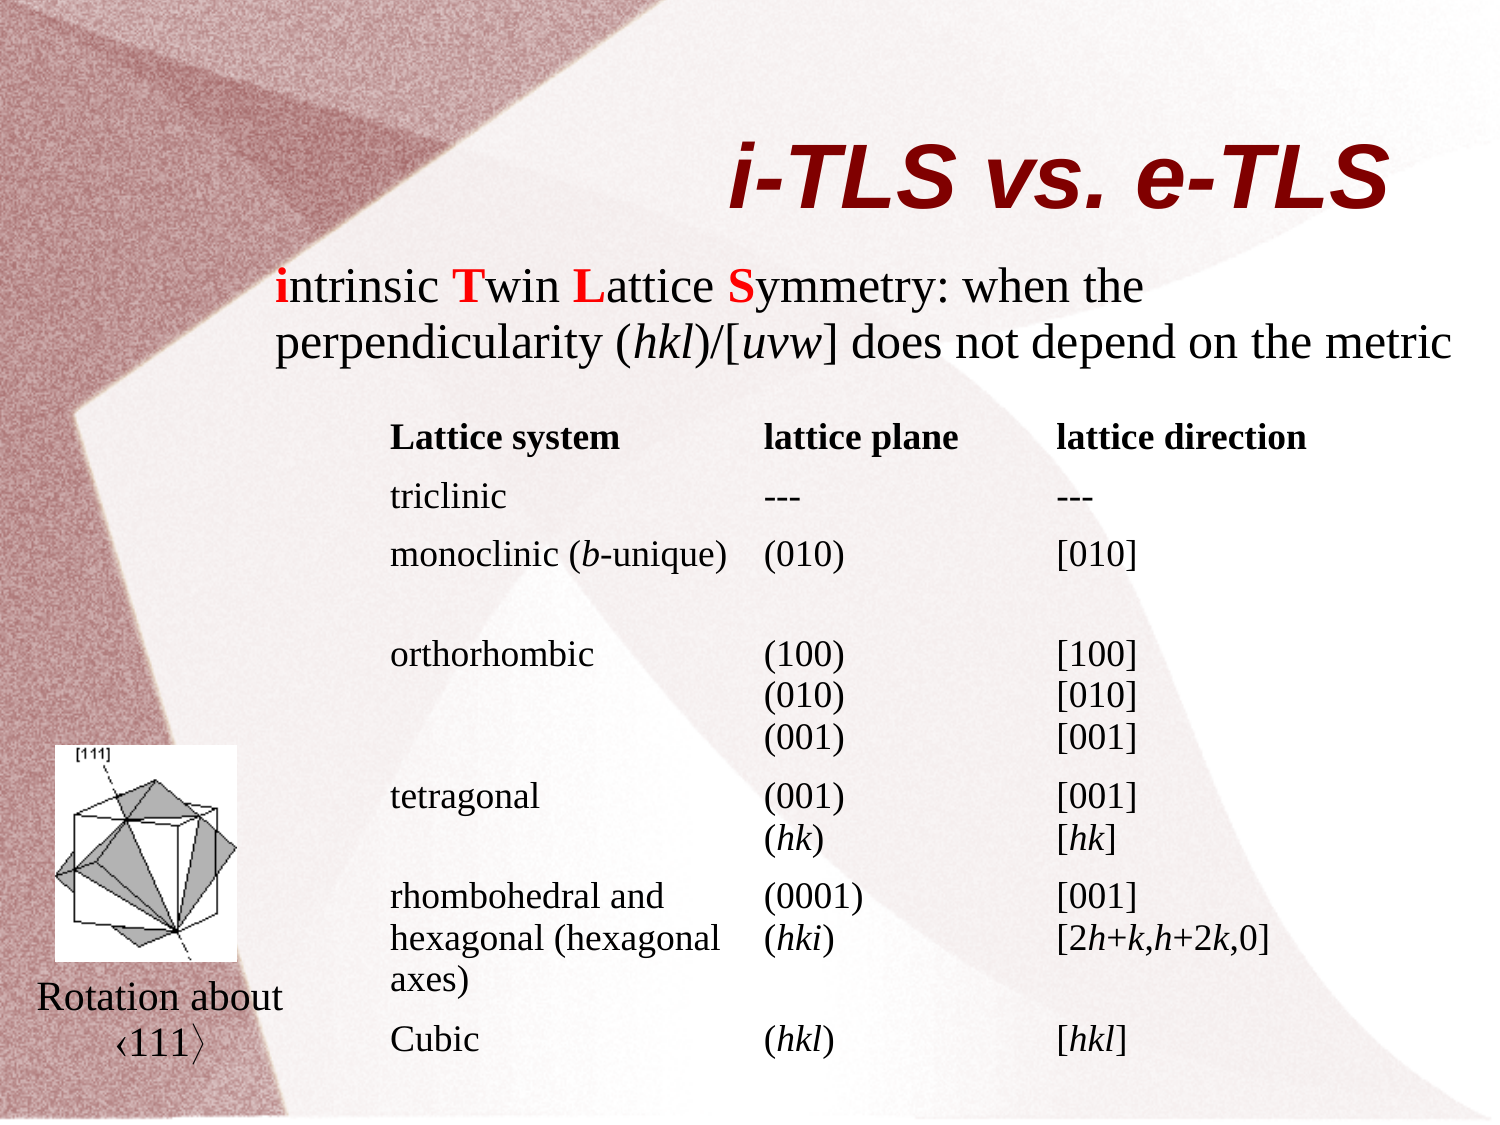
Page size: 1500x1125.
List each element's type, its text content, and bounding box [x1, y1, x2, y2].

table_cell rhombohedral and hexagonal (hexagonal axes) [375, 868, 749, 1010]
table_header Lattice system [375, 408, 749, 467]
table_cell triclinic [375, 467, 749, 525]
text_box Rotation about 111 [21, 965, 299, 1074]
table_cell [100] [010] [001] [1042, 625, 1382, 768]
table_cell (010) [749, 525, 1042, 625]
text_box intrinsic Twin Lattice Symmetry: when the perpendicularity (hkl)/[uvw] does not depend on the metric [260, 251, 1470, 382]
table_cell (001) (hk) [749, 768, 1042, 868]
table_cell --- [1042, 467, 1382, 525]
table_cell [hkl] [1042, 1010, 1382, 1068]
table_cell (hkl) [749, 1010, 1042, 1068]
title i-TLS vs. e-TLS [651, 90, 1392, 251]
picture [0, 0, 1500, 1125]
table_cell [010] [1042, 525, 1382, 625]
table_cell (0001) (hki) [749, 868, 1042, 1010]
table_cell [001] [hk] [1042, 768, 1382, 868]
table_cell tetragonal [375, 768, 749, 868]
table_header lattice direction [1042, 408, 1382, 467]
table_cell monoclinic (b-unique) [375, 525, 749, 625]
table_cell [001] [2h+k,h+2k,0] [1042, 868, 1382, 1010]
table_cell (100) (010) (001) [749, 625, 1042, 768]
table_cell Cubic [375, 1010, 749, 1068]
table_header lattice plane [749, 408, 1042, 467]
table_cell orthorhombic [375, 625, 749, 768]
table_cell --- [749, 467, 1042, 525]
